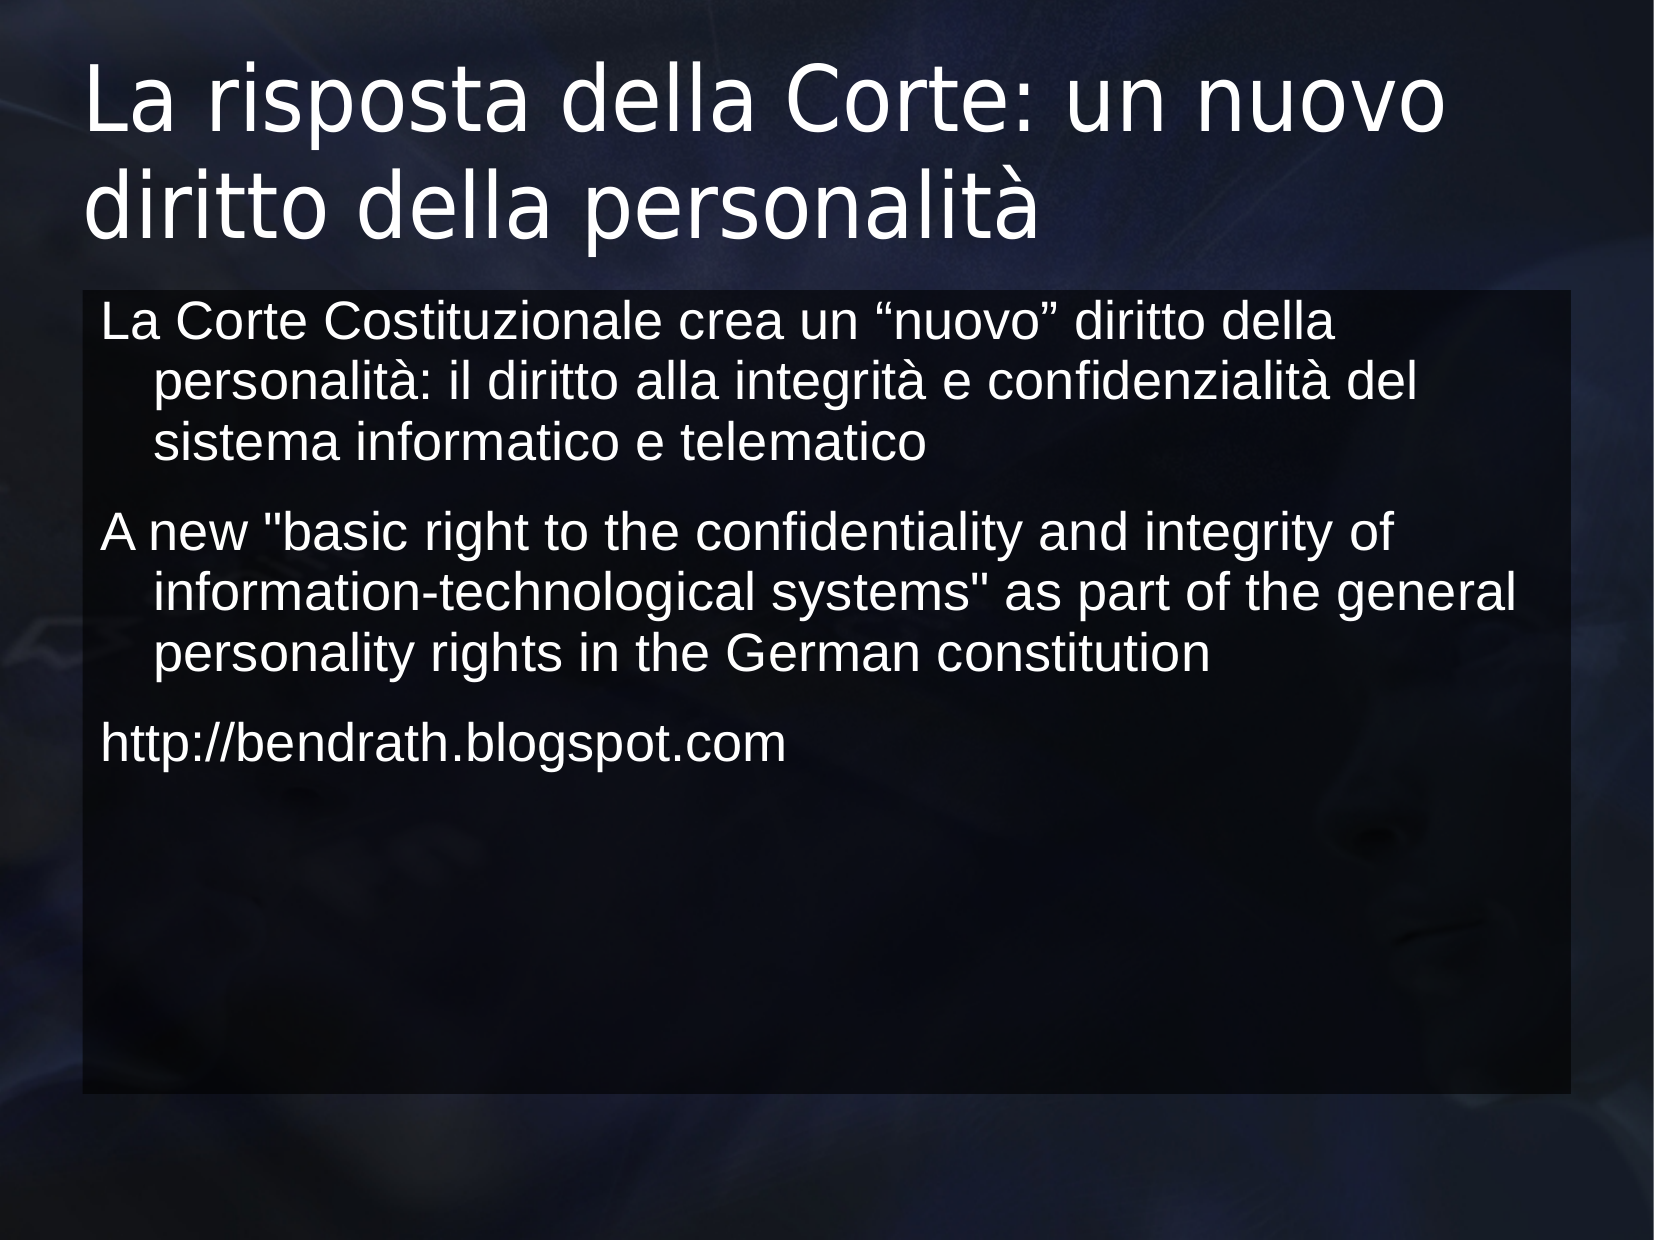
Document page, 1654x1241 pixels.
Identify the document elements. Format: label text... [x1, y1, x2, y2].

title La risposta della Corte: un nuovo diritto della personalità [82, 45, 1571, 261]
list La Corte Costituzionale crea un “nuovo” diritto della personalità: il diritto alla integrità e confidenzialità del sistema informatico e telematico A new "basic right to the confidentiality and integrity of information-technological systems" as part of the general personality rights in the German constitution http://bendrath.blogspot.com [82, 290, 1571, 1094]
picture [0, 0, 1654, 1240]
